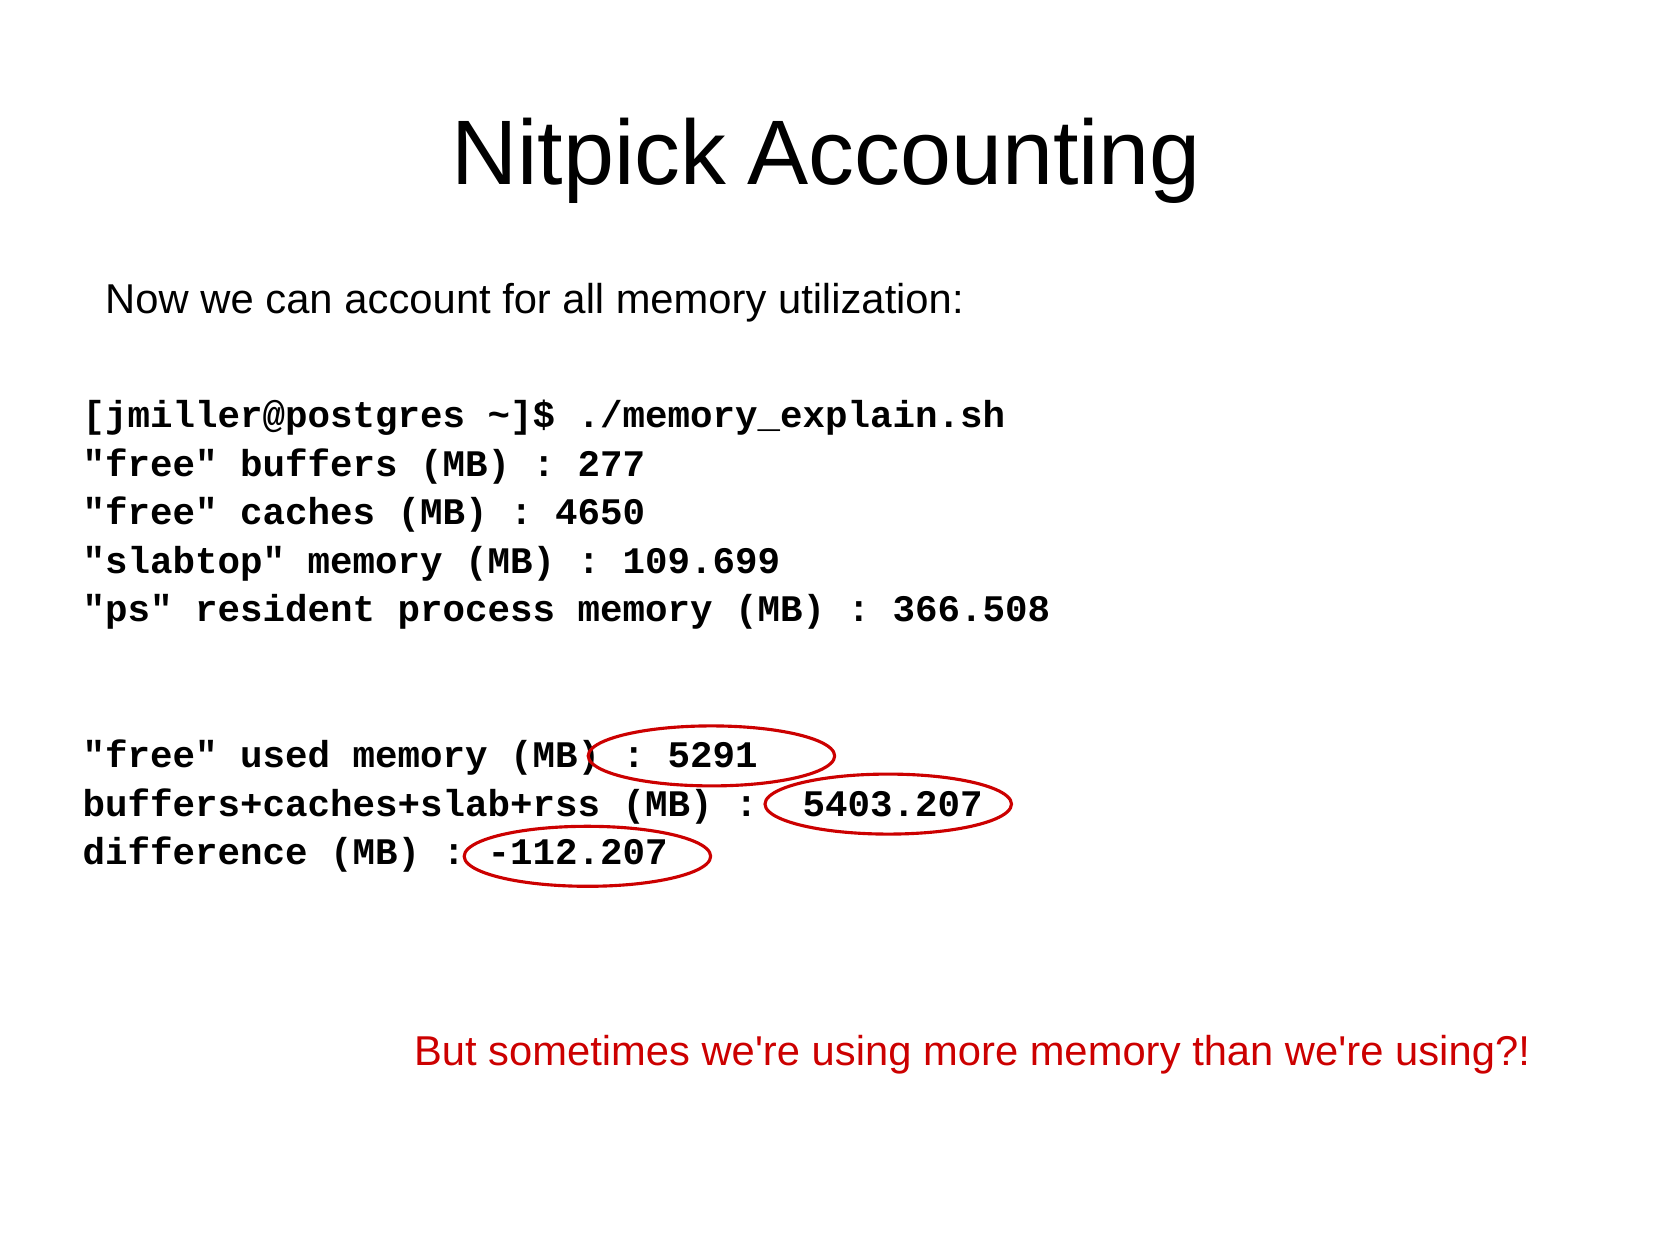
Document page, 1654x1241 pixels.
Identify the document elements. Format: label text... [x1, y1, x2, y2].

title Nitpick Accounting [82, 49, 1571, 257]
list [jmiller@postgres ~]$ ./memory_explain.sh "free" buffers (MB) : 277 "free" caches (MB) : 4650 "slabtop" memory (MB) : 109.699 "ps" resident process memory (MB) : 366.508 "free" used memory (MB) : 5291 buffers+caches+slab+rss (MB) : 5403.207 difference (MB) : -112.207 [466, 828, 708, 876]
list [jmiller@postgres ~]$ ./memory_explain.sh "free" buffers (MB) : 277 "free" caches (MB) : 4650 "slabtop" memory (MB) : 109.699 "ps" resident process memory (MB) : 366.508 "free" used memory (MB) : 5291 buffers+caches+slab+rss (MB) : 5403.207 difference (MB) : -112.207 [82, 396, 1571, 876]
text_box But sometimes we're using more memory than we're using?! [399, 1020, 1546, 1082]
text_box Now we can account for all memory utilization: [90, 268, 991, 331]
